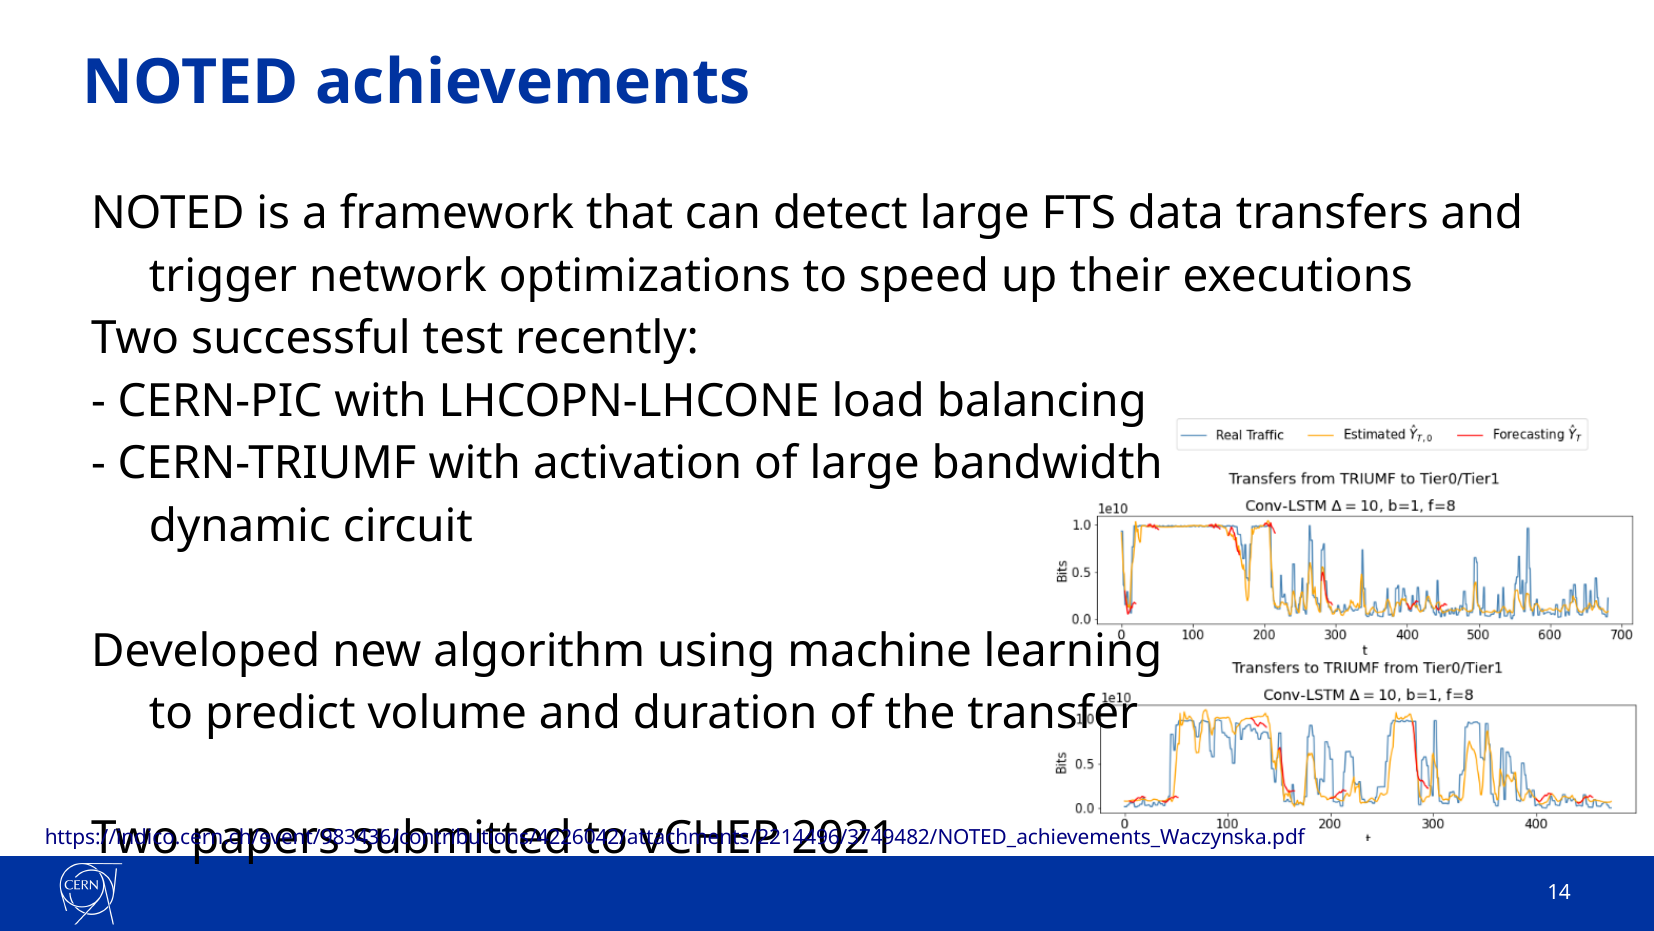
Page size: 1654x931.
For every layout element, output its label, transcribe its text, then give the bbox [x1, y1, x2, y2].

title NOTED achievements [82, 37, 1571, 142]
picture [1524, 413, 1654, 842]
text_box https://indico.cern.ch/event/983436/contributions/4226042/attachments/2214496/3749482/NOTED_achievements_Waczynska.pdf [30, 815, 1524, 887]
picture [56, 887, 127, 928]
text_box NOTED is a framework that can detect large FTS data transfers and trigger network optimizations to speed up their executions Two successful test recently: - CERN-PIC with LHCOPN-LHCONE load balancing - CERN-TRIUMF with activation of large bandwidth dynamic circuit Developed new algorithm using machine learning to predict volume and duration of the transfer Two papers submitted to vCHEP 2021 [76, 172, 1601, 820]
